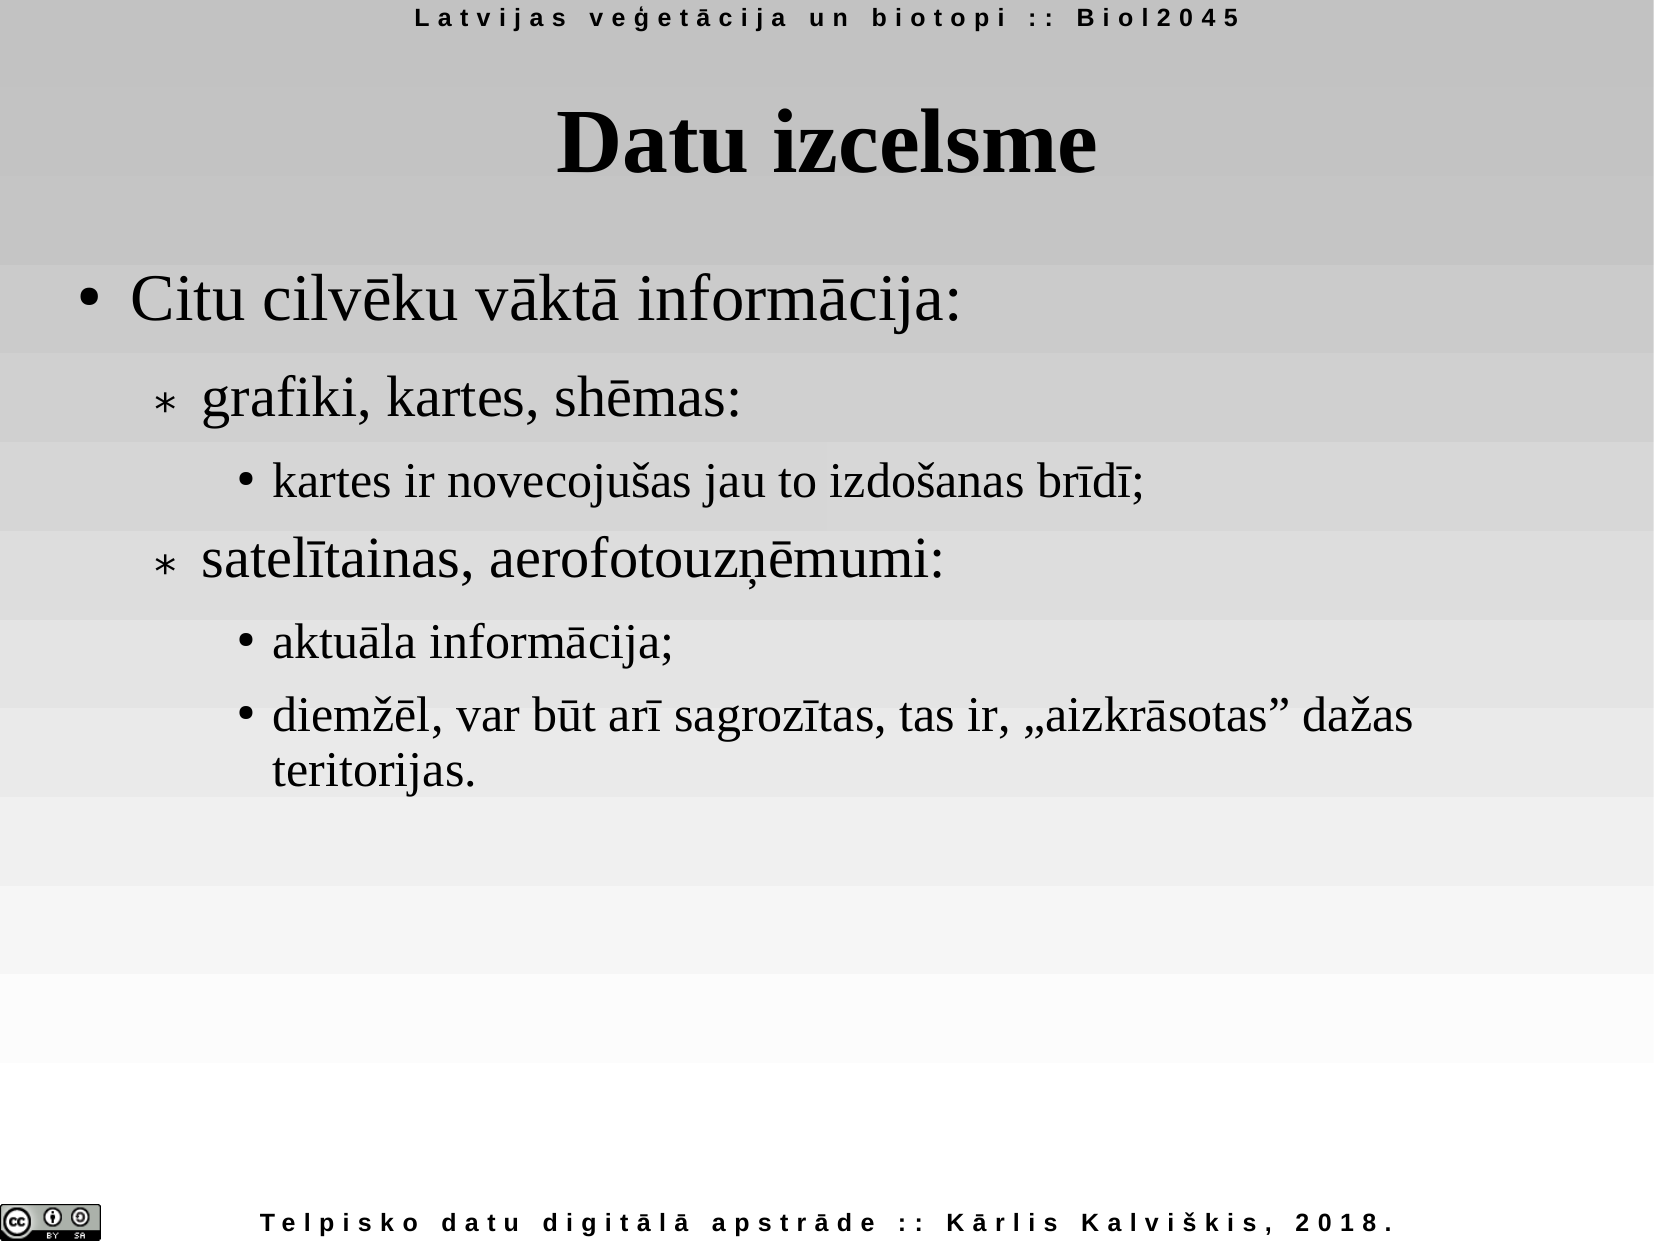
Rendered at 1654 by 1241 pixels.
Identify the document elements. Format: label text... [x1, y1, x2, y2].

picture [0, 0, 1654, 1241]
title Datu izcelsme [59, 37, 1596, 246]
list Citu cilvēku vāktā informācija: grafiki, kartes, shēmas: kartes ir novecojušas jau to izdošanas brīdī; satelītainas, aerofotouzņēmumi: aktuāla informācija; diemžēl, var būt arī sagrozītas, tas ir, „aizkrāsotas” dažas teritorijas. [59, 261, 1596, 1175]
